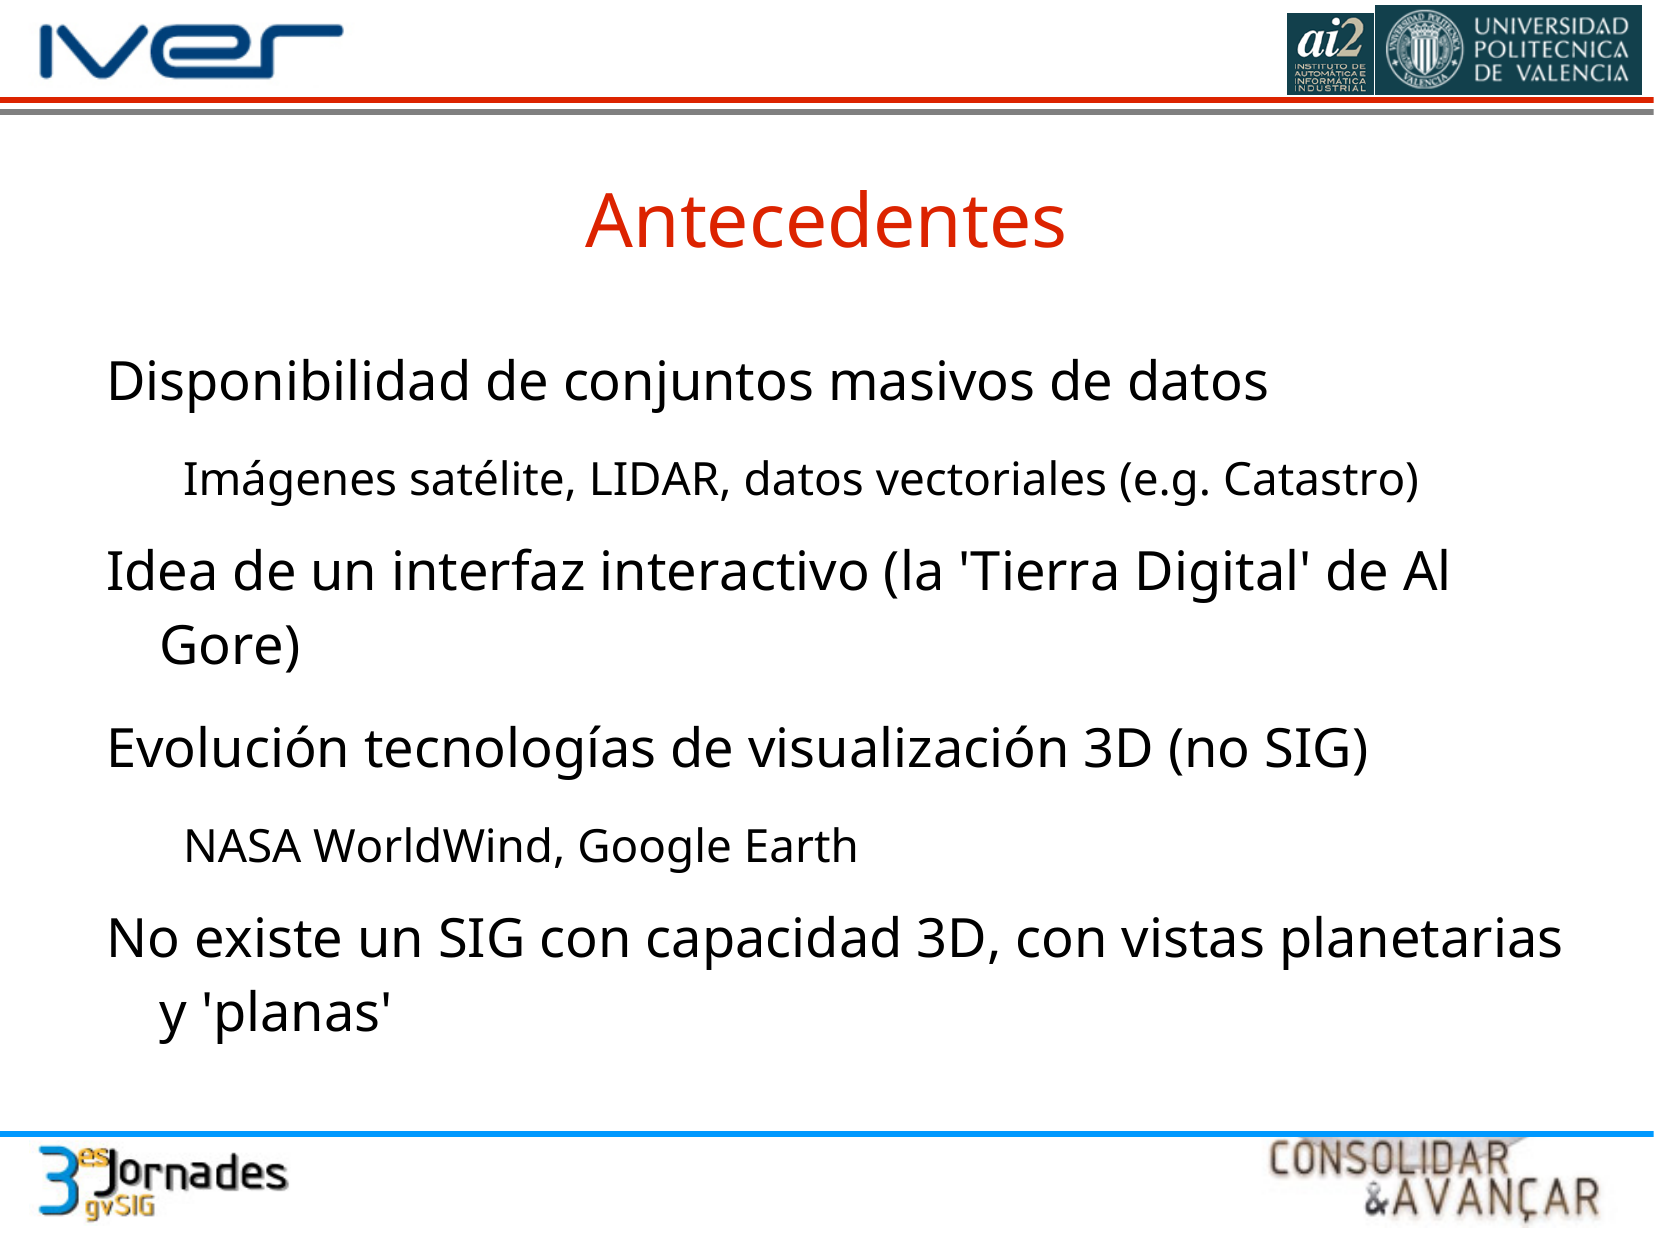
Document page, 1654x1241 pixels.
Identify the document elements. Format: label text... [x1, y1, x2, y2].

picture [1246, 1137, 1618, 1228]
list Disponibilidad de conjuntos masivos de datos Imágenes satélite, LIDAR, datos vectoriales (e.g. Catastro) Idea de un interfaz interactivo (la 'Tierra Digital' de Al Gore) Evolución tecnologías de visualización 3D (no SIG) NASA WorldWind, Google Earth No existe un SIG con capacidad 3D, con vistas planetarias y 'planas' [88, 342, 1595, 910]
title Antecedentes [82, 159, 1571, 278]
picture [1287, 13, 1374, 95]
picture [27, 15, 355, 89]
picture [1375, 5, 1642, 95]
picture [29, 1139, 296, 1226]
